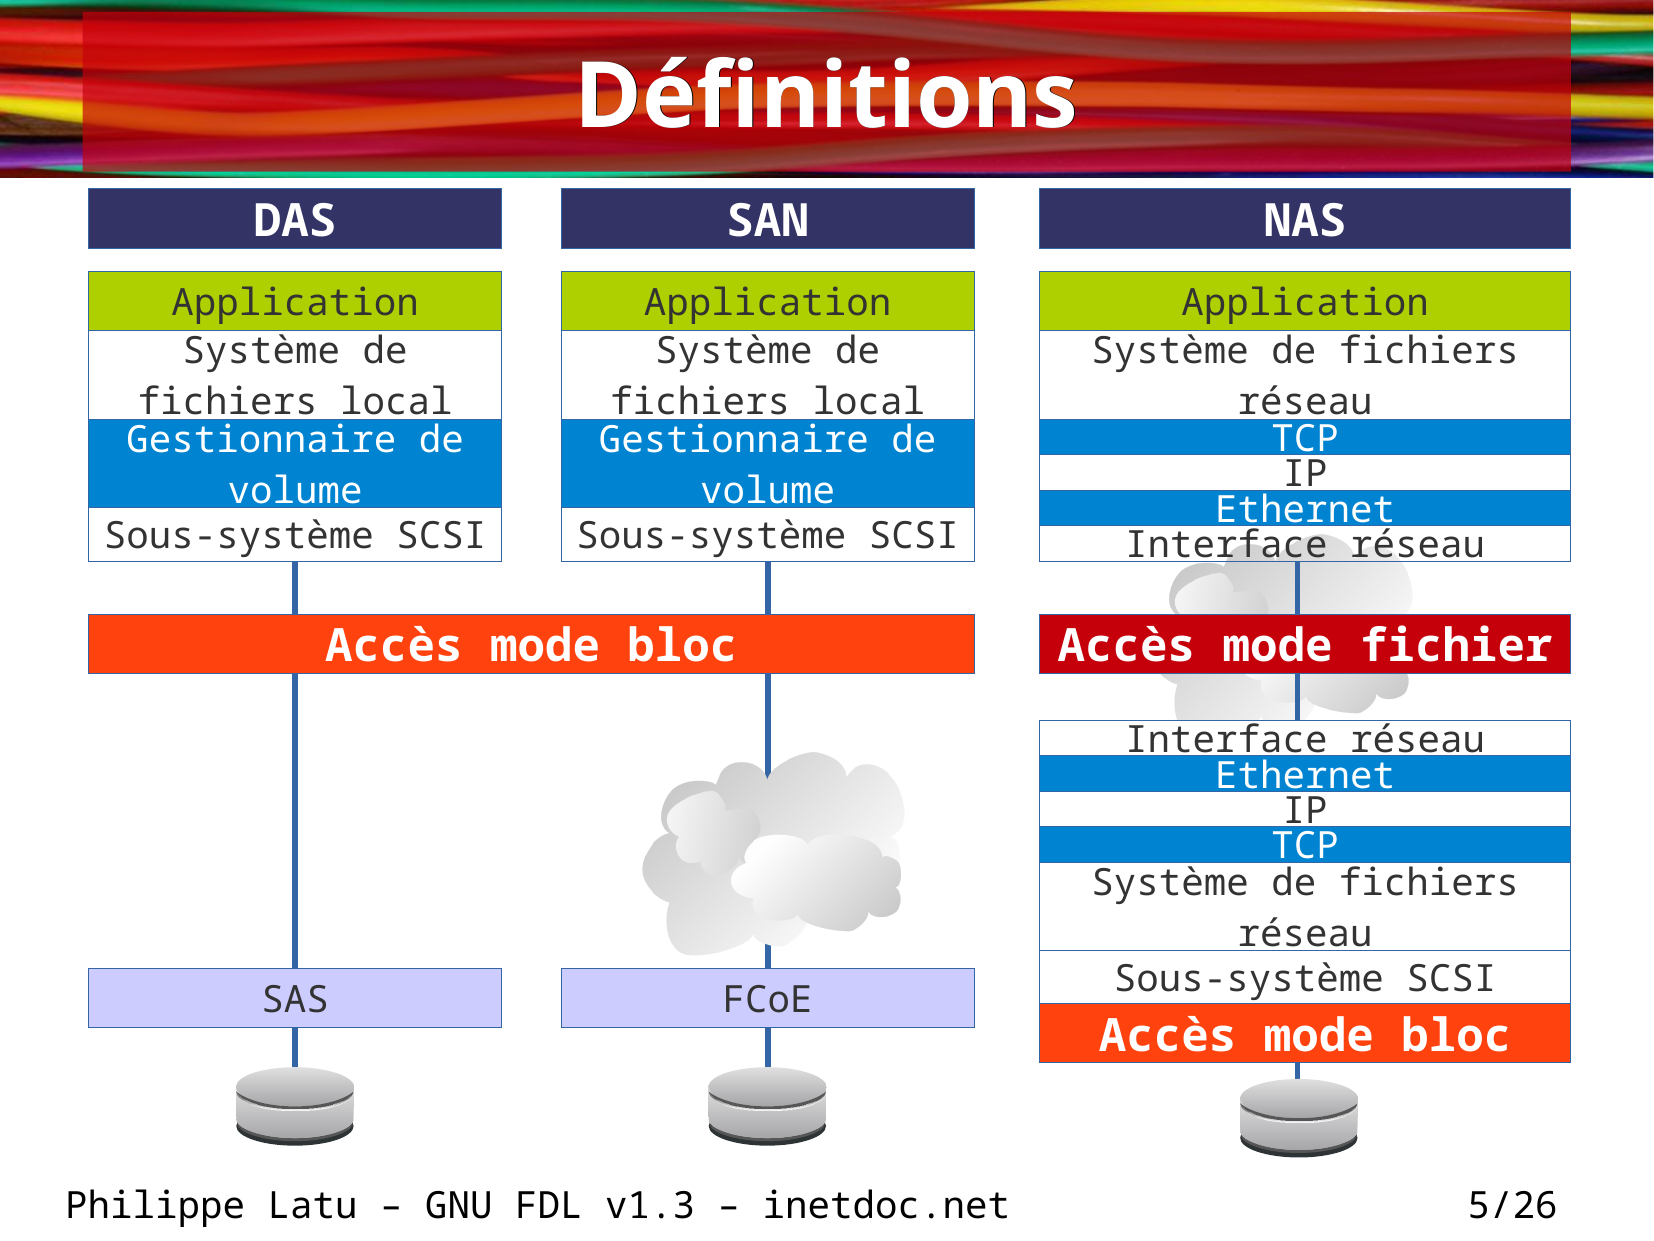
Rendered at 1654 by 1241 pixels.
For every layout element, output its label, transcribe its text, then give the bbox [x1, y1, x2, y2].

text_box Système de fichiers réseau [1039, 862, 1571, 951]
picture [1127, 562, 1295, 614]
title Définitions [82, 11, 1571, 172]
text_box Système de fichiers local [88, 331, 502, 419]
picture [1300, 562, 1430, 614]
picture [0, 0, 1654, 178]
text_box IP [1039, 791, 1571, 826]
text_box Sous-système SCSI [1039, 951, 1571, 1003]
picture [1127, 674, 1295, 720]
text_box Application [88, 271, 502, 331]
text_box [1240, 1078, 1359, 1158]
text_box Gestionnaire de volume [561, 419, 975, 507]
text_box Application [561, 271, 975, 331]
text_box SAS [88, 968, 502, 1028]
text_box Interface réseau [1039, 525, 1571, 562]
picture [1300, 674, 1430, 720]
text_box TCP [1039, 826, 1571, 862]
text_box Accès mode bloc [88, 614, 975, 674]
text_box Ethernet [1039, 755, 1571, 791]
text_box SAN [561, 188, 975, 249]
text_box Sous-système SCSI [561, 507, 975, 562]
text_box Système de fichiers réseau [1039, 331, 1571, 419]
text_box Sous-système SCSI [88, 507, 502, 562]
text_box Système de fichiers local [561, 331, 975, 419]
text_box DAS [88, 188, 502, 249]
text_box Gestionnaire de volume [88, 419, 502, 507]
text_box FCoE [561, 968, 975, 1028]
text_box TCP [1039, 419, 1571, 454]
text_box Accès mode fichier [1039, 614, 1571, 674]
text_box Application [1039, 271, 1571, 331]
text_box Ethernet [1039, 490, 1571, 525]
text_box IP [1039, 454, 1571, 490]
picture [619, 749, 922, 963]
text_box [236, 1067, 355, 1146]
text_box NAS [1039, 188, 1571, 249]
text_box Accès mode bloc [1039, 1003, 1571, 1063]
text_box Philippe Latu – GNU FDL v1.3 – inetdoc.net 26/26 [59, 1133, 1595, 1237]
text_box [708, 1067, 827, 1146]
text_box Interface réseau [1039, 720, 1571, 755]
